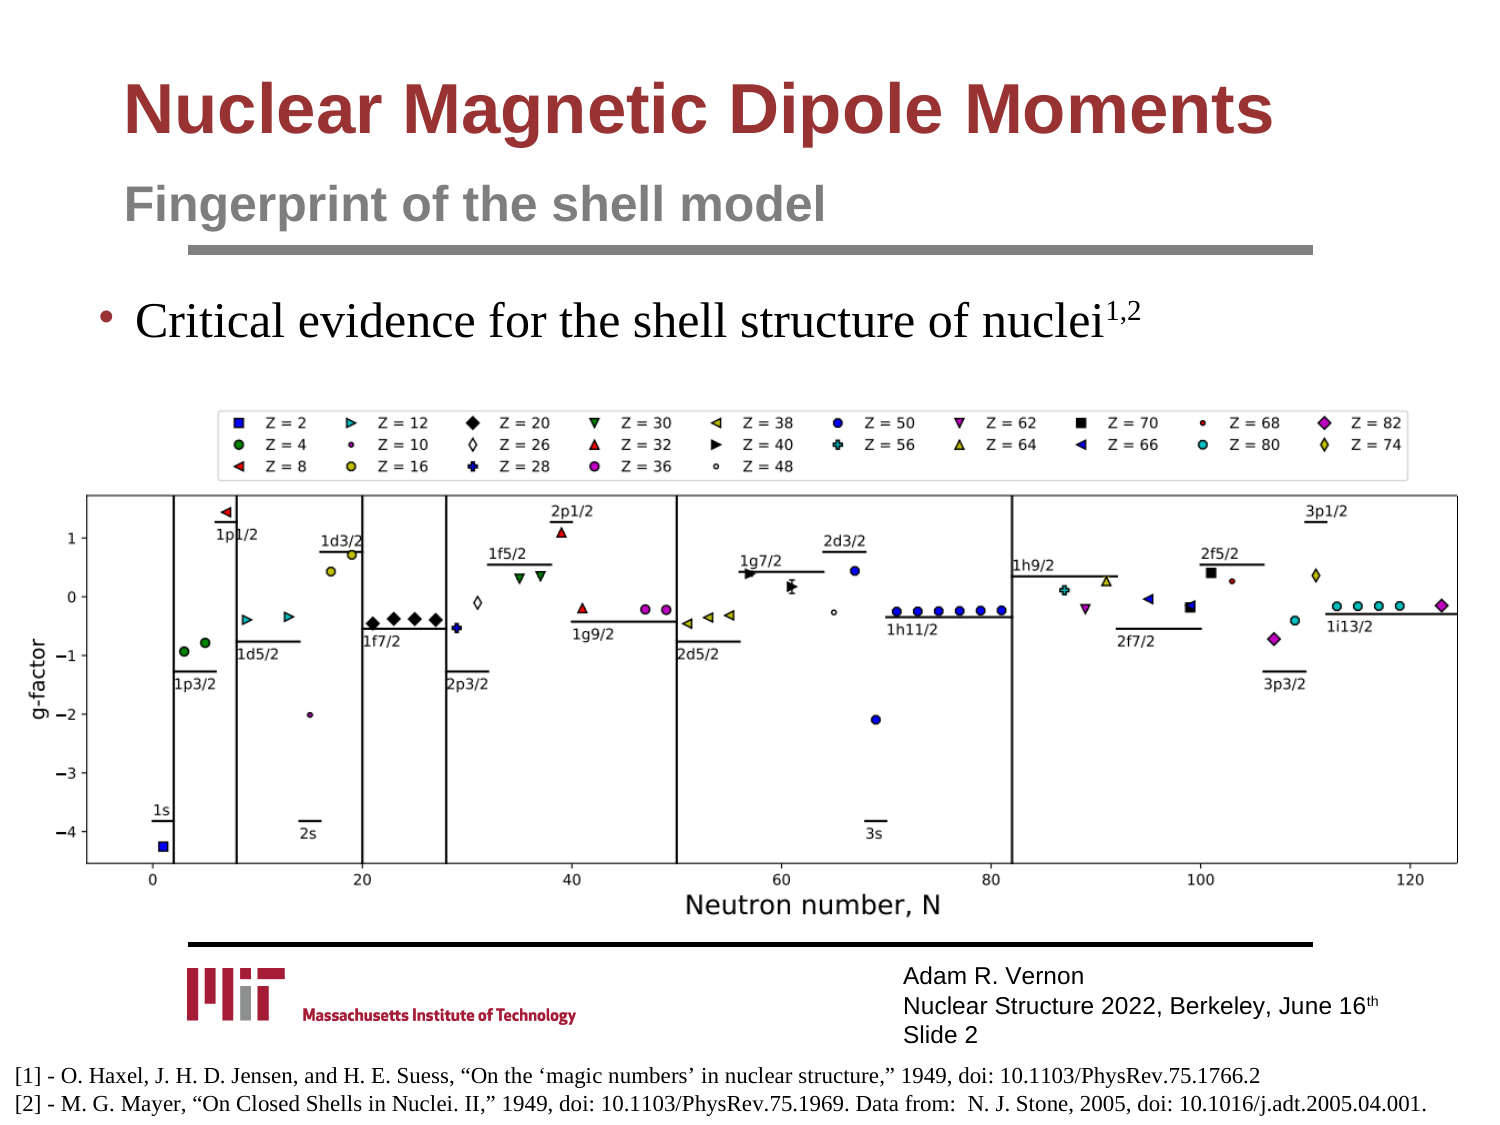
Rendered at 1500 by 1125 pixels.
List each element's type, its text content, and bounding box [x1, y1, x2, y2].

picture [187, 968, 576, 1025]
text_box Adam R. Vernon Nuclear Structure 2022, Berkeley, June 16th Slide 2 [888, 952, 1416, 1077]
text_box [1] - O. Haxel, J. H. D. Jensen, and H. E. Suess, “On the ‘magic numbers’ in nuclear structure,” 1949, doi: 10.1103/PhysRev.75.1766.2 [2] - M. G. Mayer, “On Closed Shells in Nuclei. II,” 1949, doi: 10.1103/PhysRev.75.1969. Data from: N. J. Stone, 2005, doi: 10.1016/j.adt.2005.04.001. [0, 1053, 1445, 1125]
picture [23, 389, 1458, 922]
text_box Critical evidence for the shell structure of nuclei1,2 [82, 283, 1394, 367]
title Nuclear Magnetic Dipole Moments Fingerprint of the shell model [108, 23, 1418, 272]
